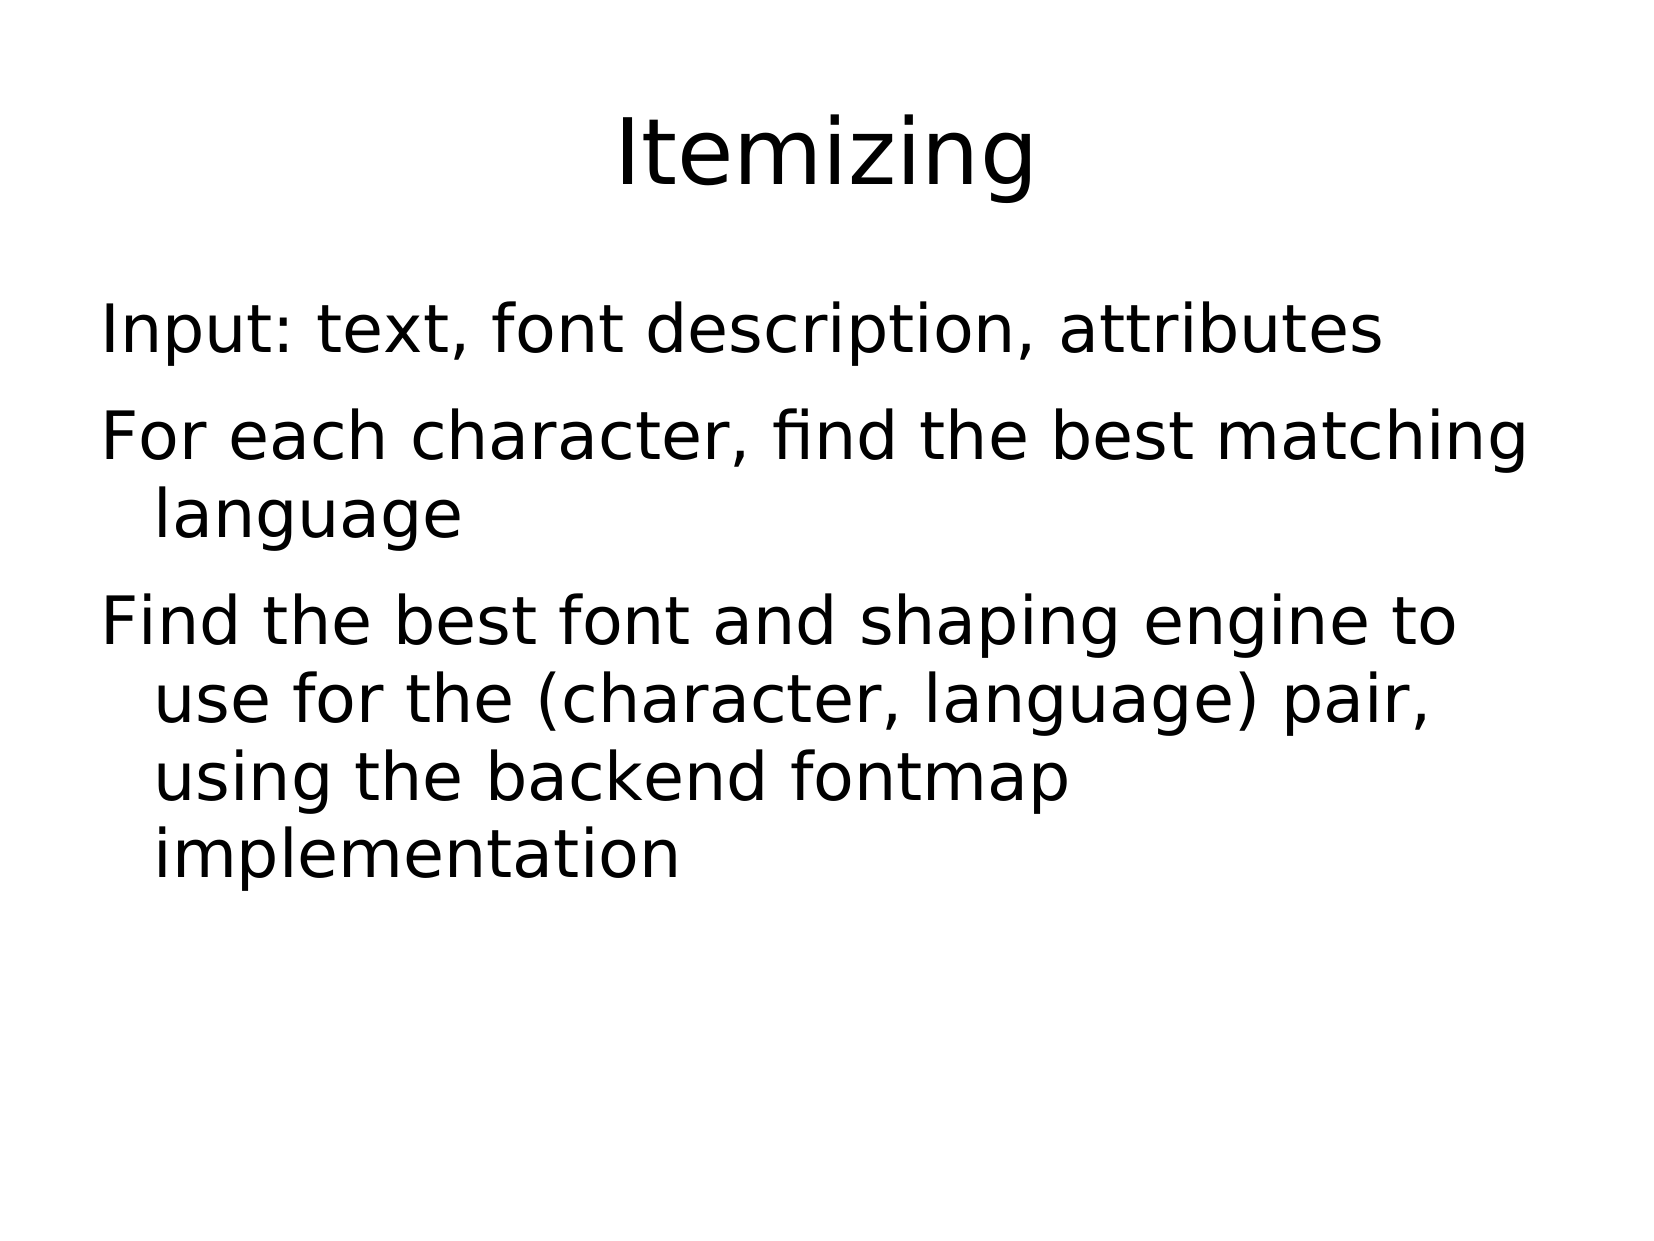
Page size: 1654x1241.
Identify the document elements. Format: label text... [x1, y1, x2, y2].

list Input: text, font description, attributes For each character, find the best matching language Find the best font and shaping engine to use for the (character, language) pair, using the backend fontmap implementation [82, 290, 1571, 1109]
title Itemizing [82, 49, 1571, 257]
